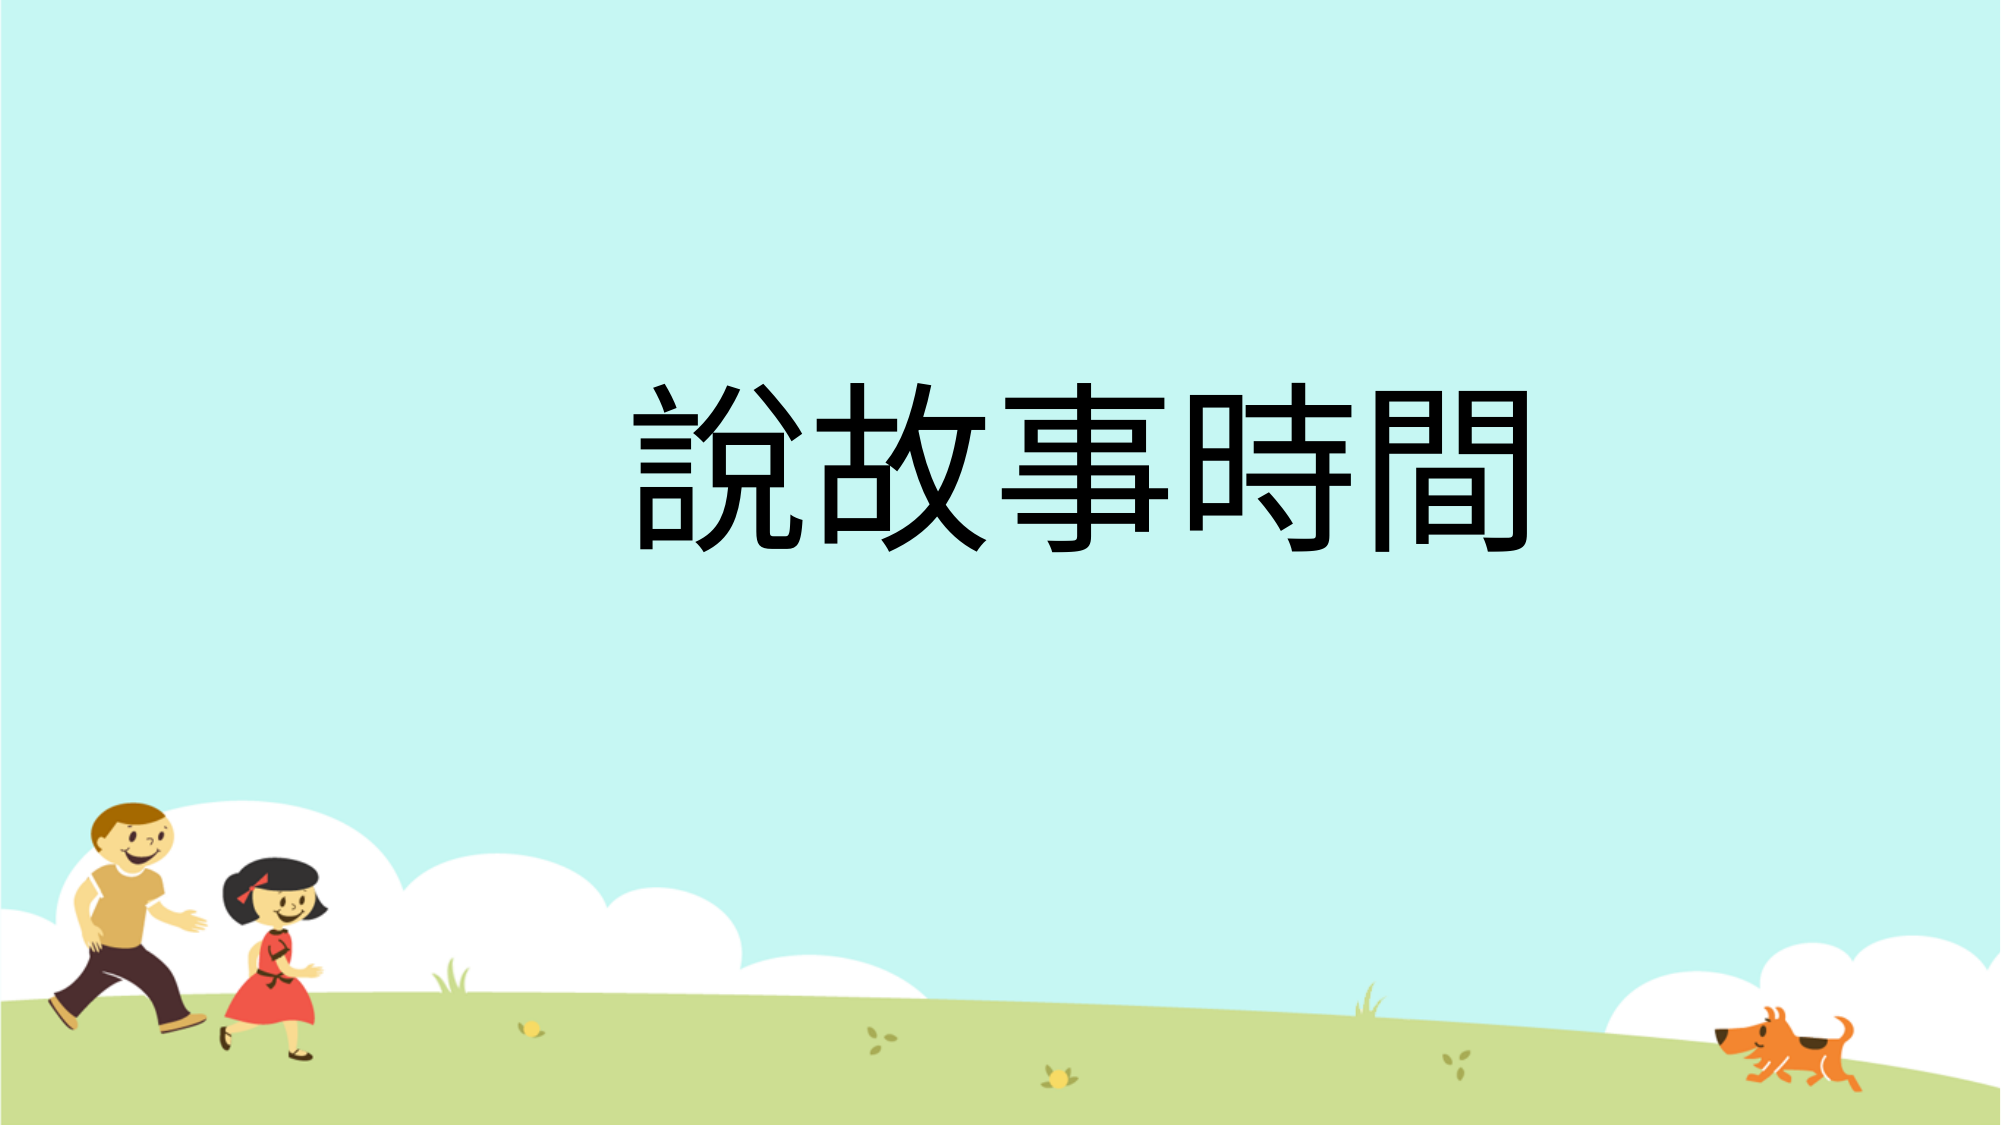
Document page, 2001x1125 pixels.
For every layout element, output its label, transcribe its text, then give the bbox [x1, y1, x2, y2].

title 說故事時間 [316, 384, 1854, 582]
picture [0, 0, 2001, 1125]
